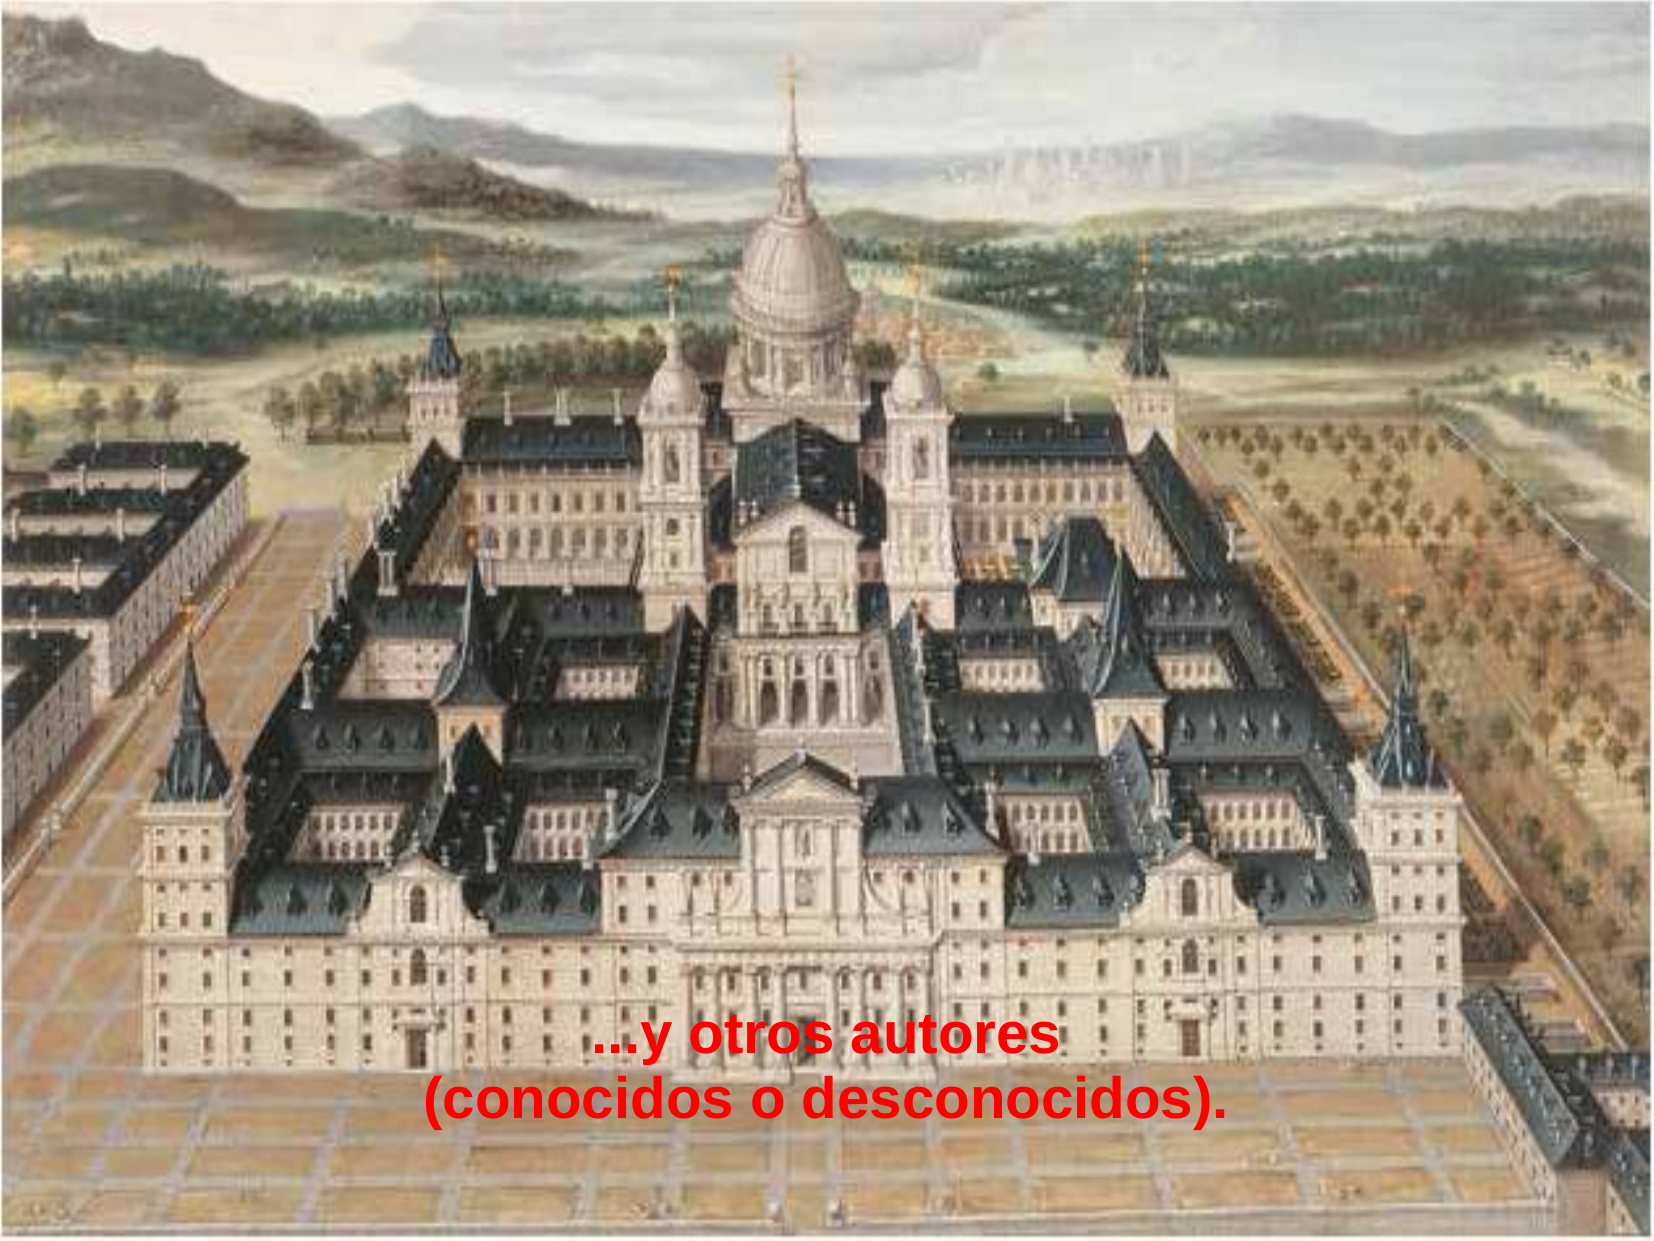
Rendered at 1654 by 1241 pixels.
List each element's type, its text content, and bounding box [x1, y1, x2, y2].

picture [0, 0, 1654, 1241]
title ...y otros autores (conocidos o desconocidos). [82, 962, 1571, 1170]
